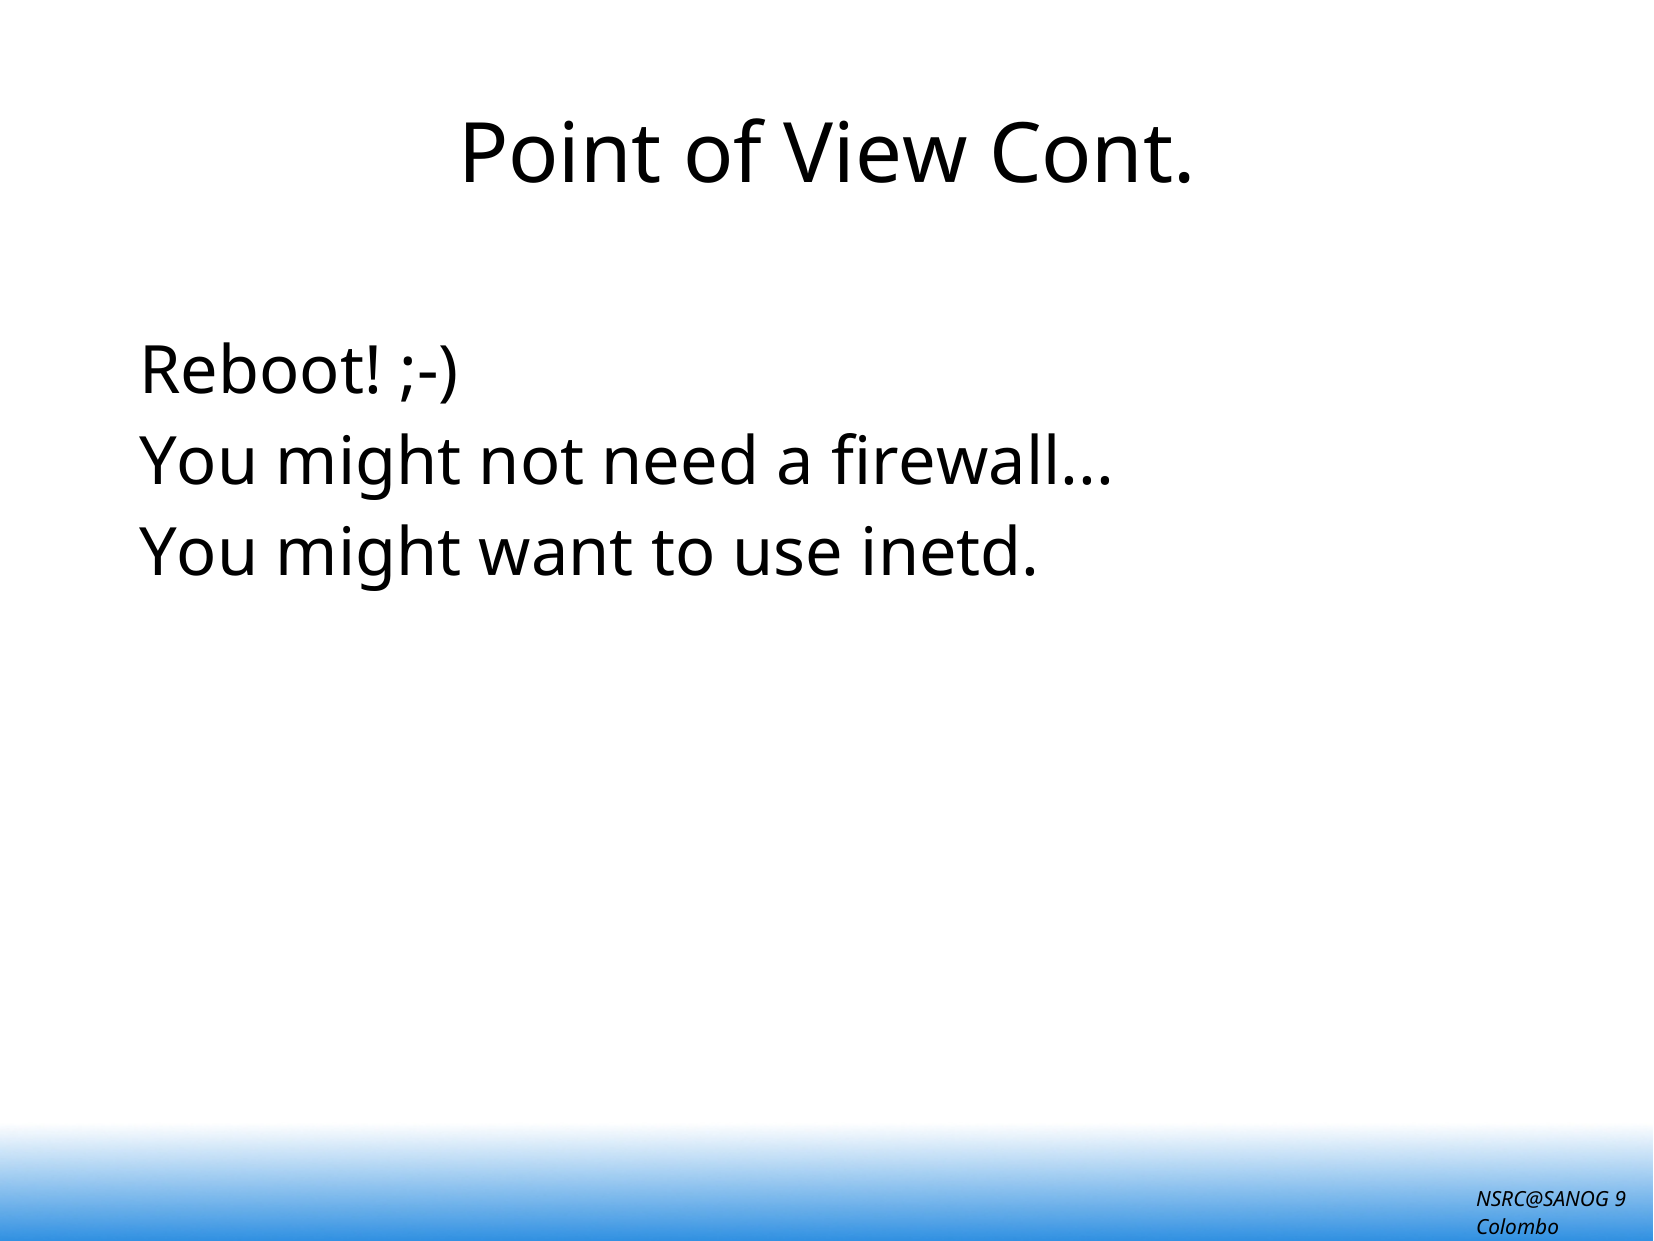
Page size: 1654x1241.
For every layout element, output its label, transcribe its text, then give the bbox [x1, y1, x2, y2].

picture [0, 1122, 1653, 1241]
title Point of View Cont. [121, 46, 1534, 254]
list Reboot! ;-) You might not need a firewall... You might want to use inetd. [121, 322, 1561, 1133]
